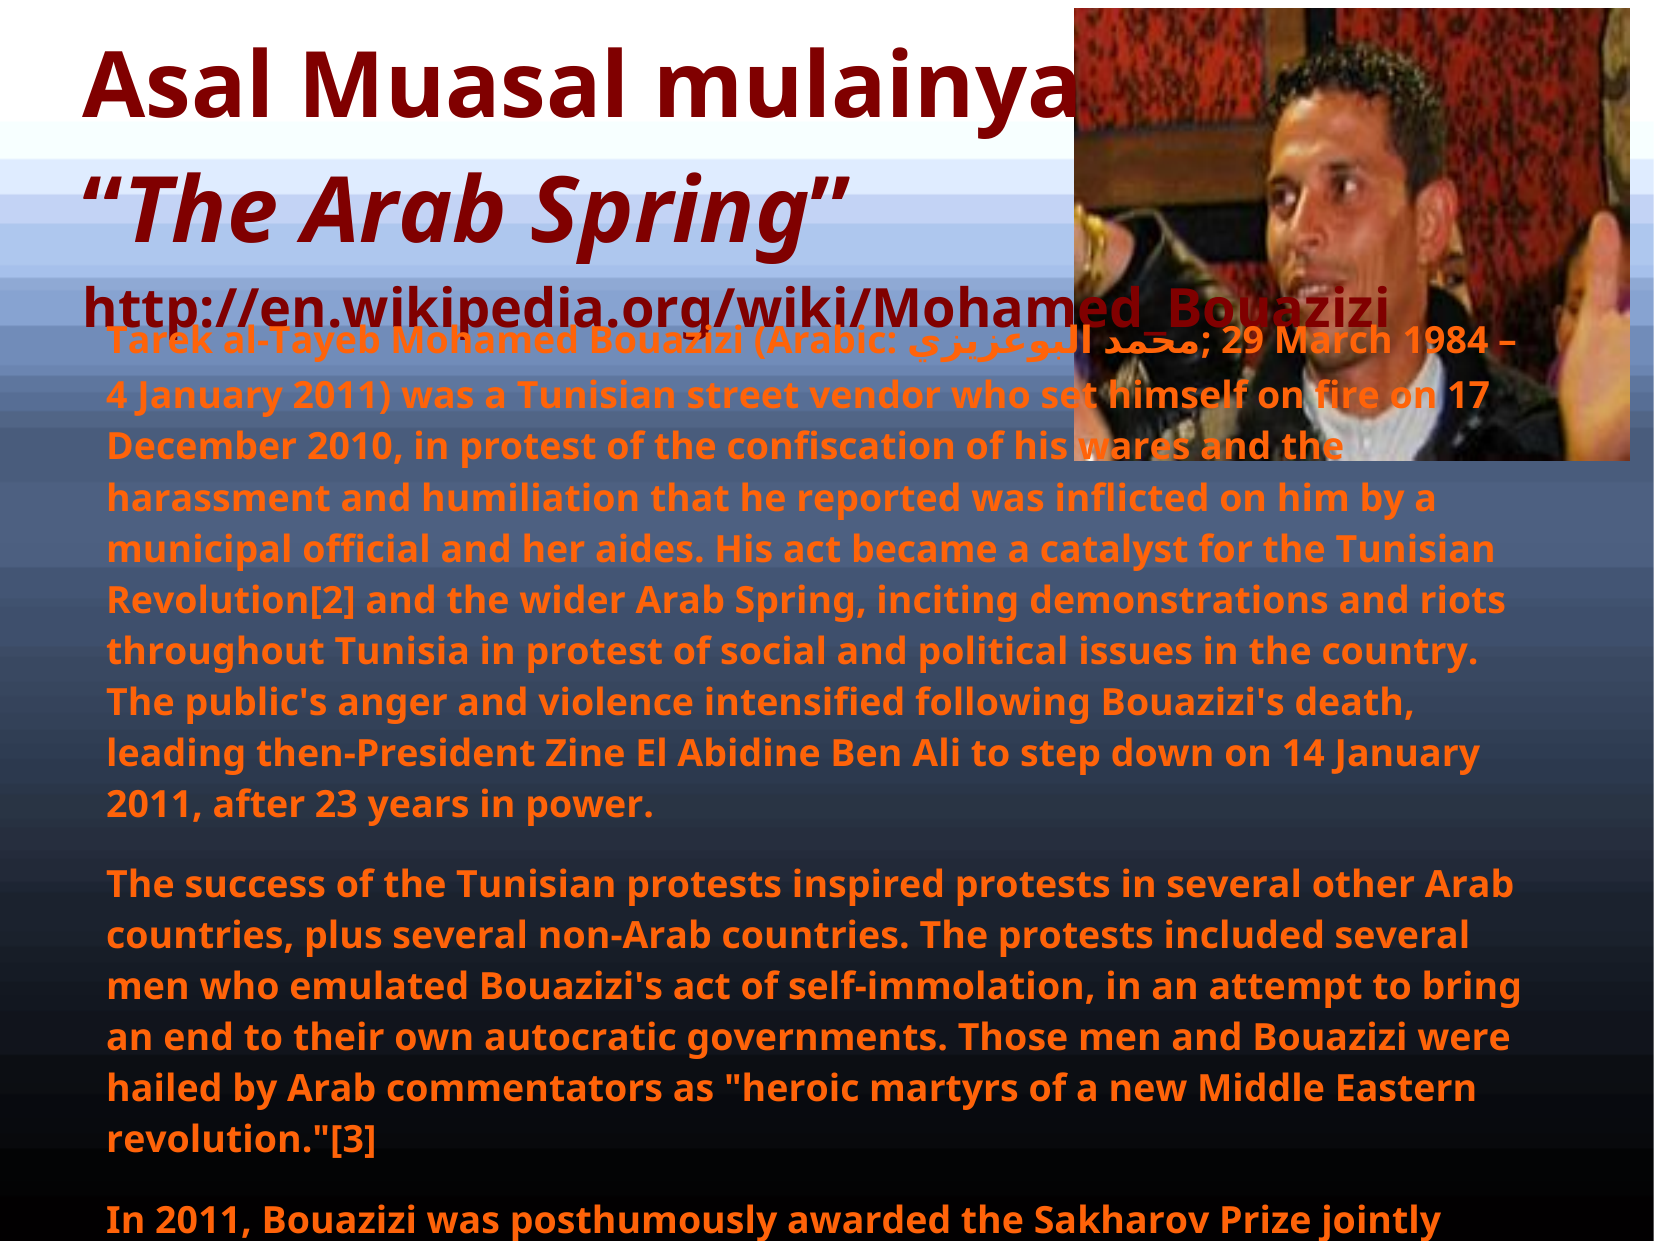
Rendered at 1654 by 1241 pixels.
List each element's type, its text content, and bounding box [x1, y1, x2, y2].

picture [518, 1217, 525, 1229]
picture [0, 0, 1654, 1241]
list Tarek al-Tayeb Mohamed Bouazizi (Arabic: محمد البوعزيزي‎; 29 March 1984 – 4 January 2011) was a Tunisian street vendor who set himself on fire on 17 December 2010, in protest of the confiscation of his wares and the harassment and humiliation that he reported was inflicted on him by a municipal official and her aides. His act became a catalyst for the Tunisian Revolution[2] and the wider Arab Spring, inciting demonstrations and riots throughout Tunisia in protest of social and political issues in the country. The public's anger and violence intensified following Bouazizi's death, leading then-President Zine El Abidine Ben Ali to step down on 14 January 2011, after 23 years in power. The success of the Tunisian protests inspired protests in several other Arab countries, plus several non-Arab countries. The protests included several men who emulated Bouazizi's act of self-immolation, in an attempt to bring an end to their own autocratic governments. Those men and Bouazizi were hailed by Arab commentators as "heroic martyrs of a new Middle Eastern revolution."[3] In 2011, Bouazizi was posthumously awarded the Sakharov Prize jointly along with four others for his and their contributions to "historic changes in the Arab world".[4] The Tunisian government honored him with a postage stamp.[5] The Times of the United Kingdom named Bouazizi as person of the year 2011.[6][7] [106, 313, 1530, 1145]
title Asal Muasal mulainya “The Arab Spring” http://en.wikipedia.org/wiki/Mohamed_Bouazizi [82, 48, 1571, 315]
